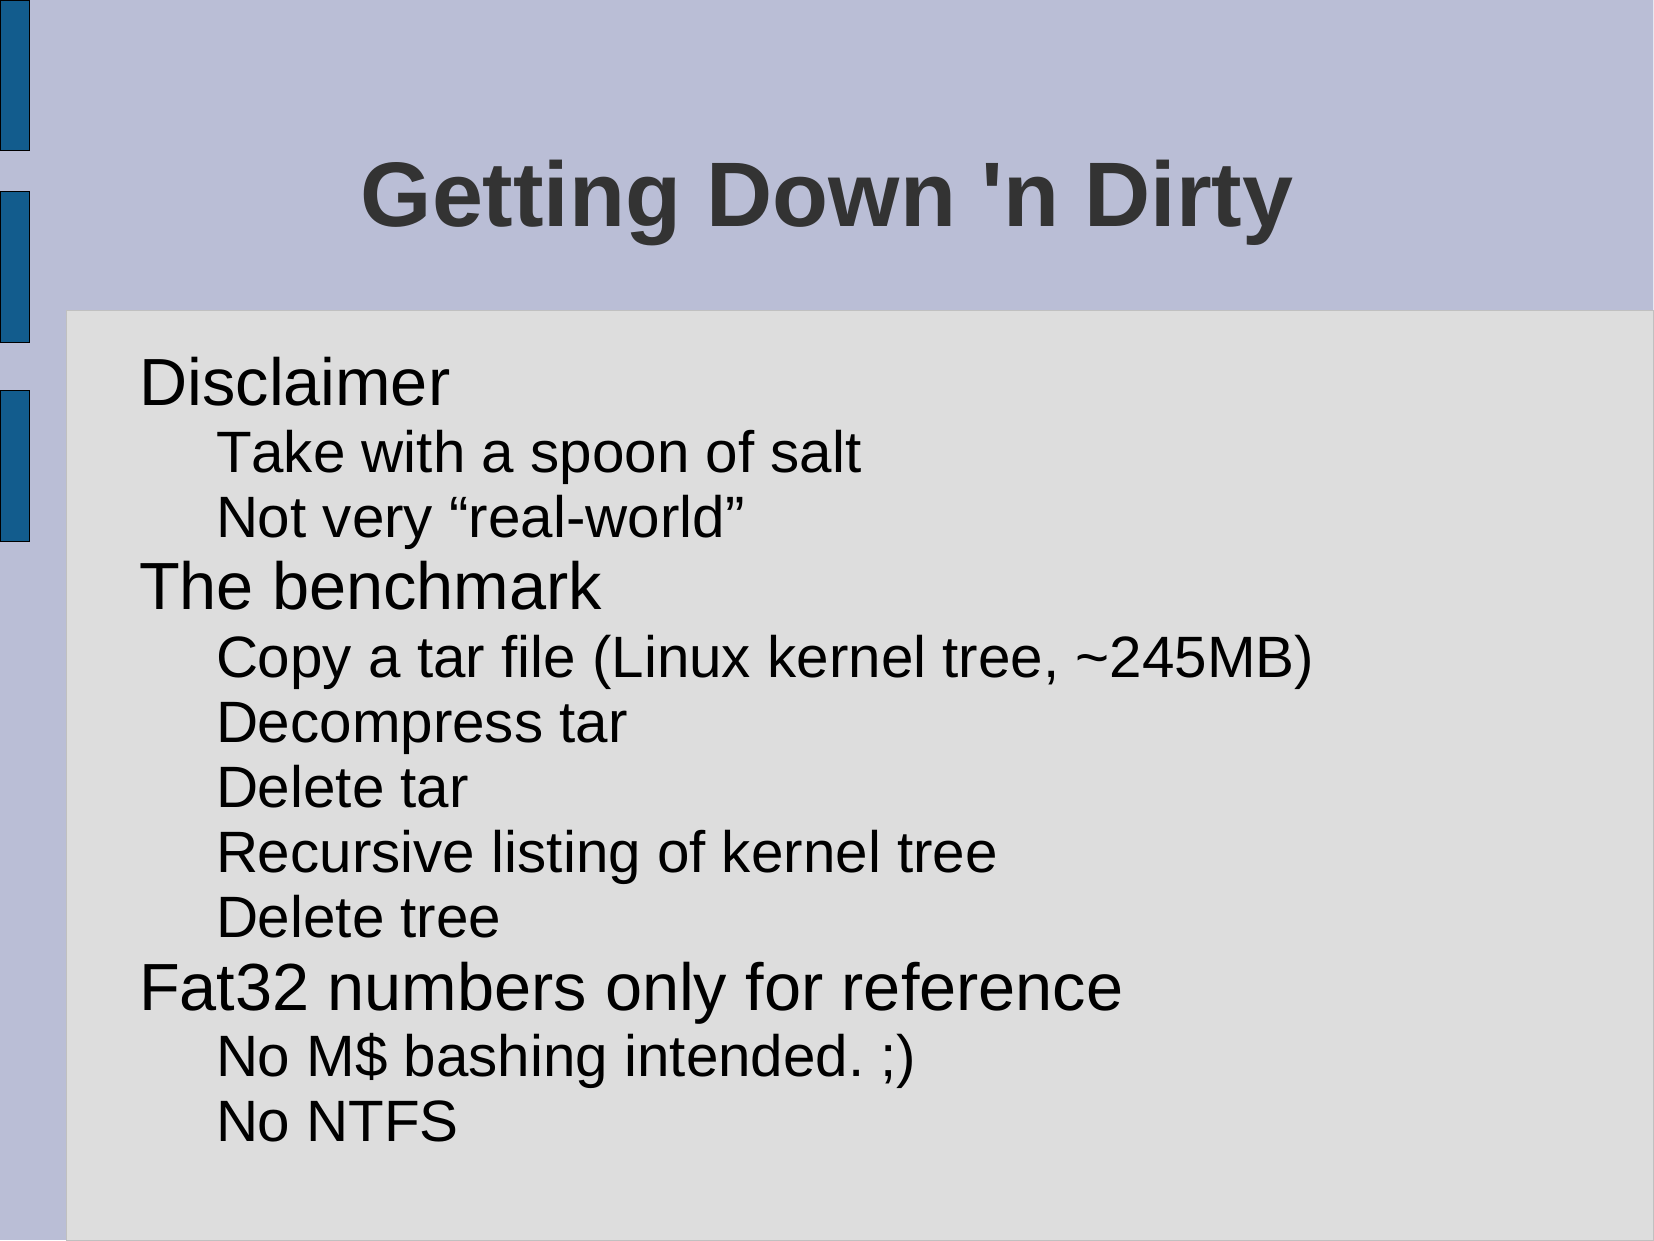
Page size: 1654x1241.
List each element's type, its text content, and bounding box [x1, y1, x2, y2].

title Getting Down 'n Dirty [121, 91, 1534, 299]
list Disclaimer Take with a spoon of salt Not very “real-world” The benchmark Copy a tar file (Linux kernel tree, ~245MB) Decompress tar Delete tar Recursive listing of kernel tree Delete tree Fat32 numbers only for reference No M$ bashing intended. ;) No NTFS [121, 344, 1534, 1189]
